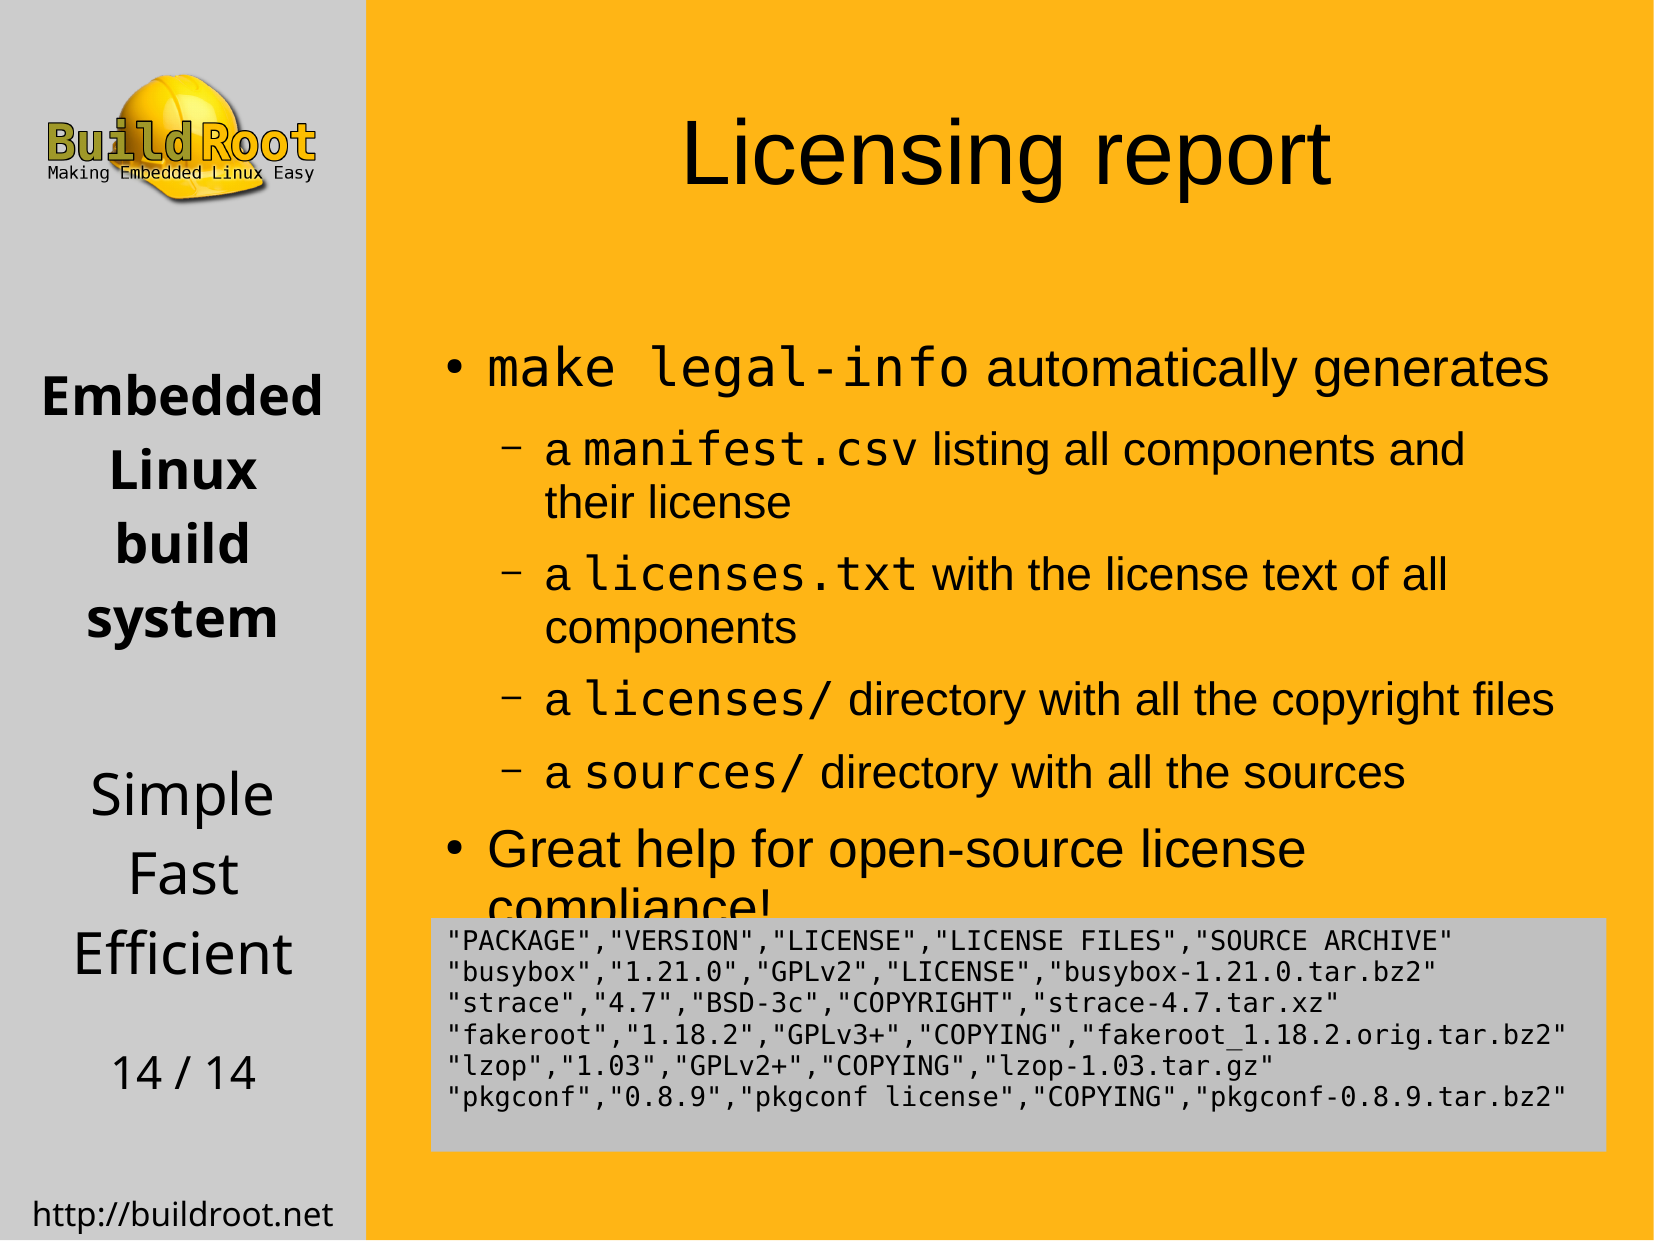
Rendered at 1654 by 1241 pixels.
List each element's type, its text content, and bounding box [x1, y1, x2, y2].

picture [21, 54, 349, 219]
list make legal-info automatically generates a manifest.csv listing all components and their license a licenses.txt with the license text of all components a licenses/ directory with all the copyright files a sources/ directory with all the sources Great help for open-source license compliance! [431, 336, 1560, 918]
title Licensing report [442, 49, 1571, 257]
text_box "PACKAGE","VERSION","LICENSE","LICENSE FILES","SOURCE ARCHIVE" "busybox","1.21.0","GPLv2","LICENSE","busybox-1.21.0.tar.bz2" "strace","4.7","BSD-3c","COPYRIGHT","strace-4.7.tar.xz" "fakeroot","1.18.2","GPLv3+","COPYING","fakeroot_1.18.2.orig.tar.bz2" "lzop","1.03","GPLv2+","COPYING","lzop-1.03.tar.gz" "pkgconf","0.8.9","pkgconf license","COPYING","pkgconf-0.8.9.tar.bz2" [431, 918, 1607, 1152]
